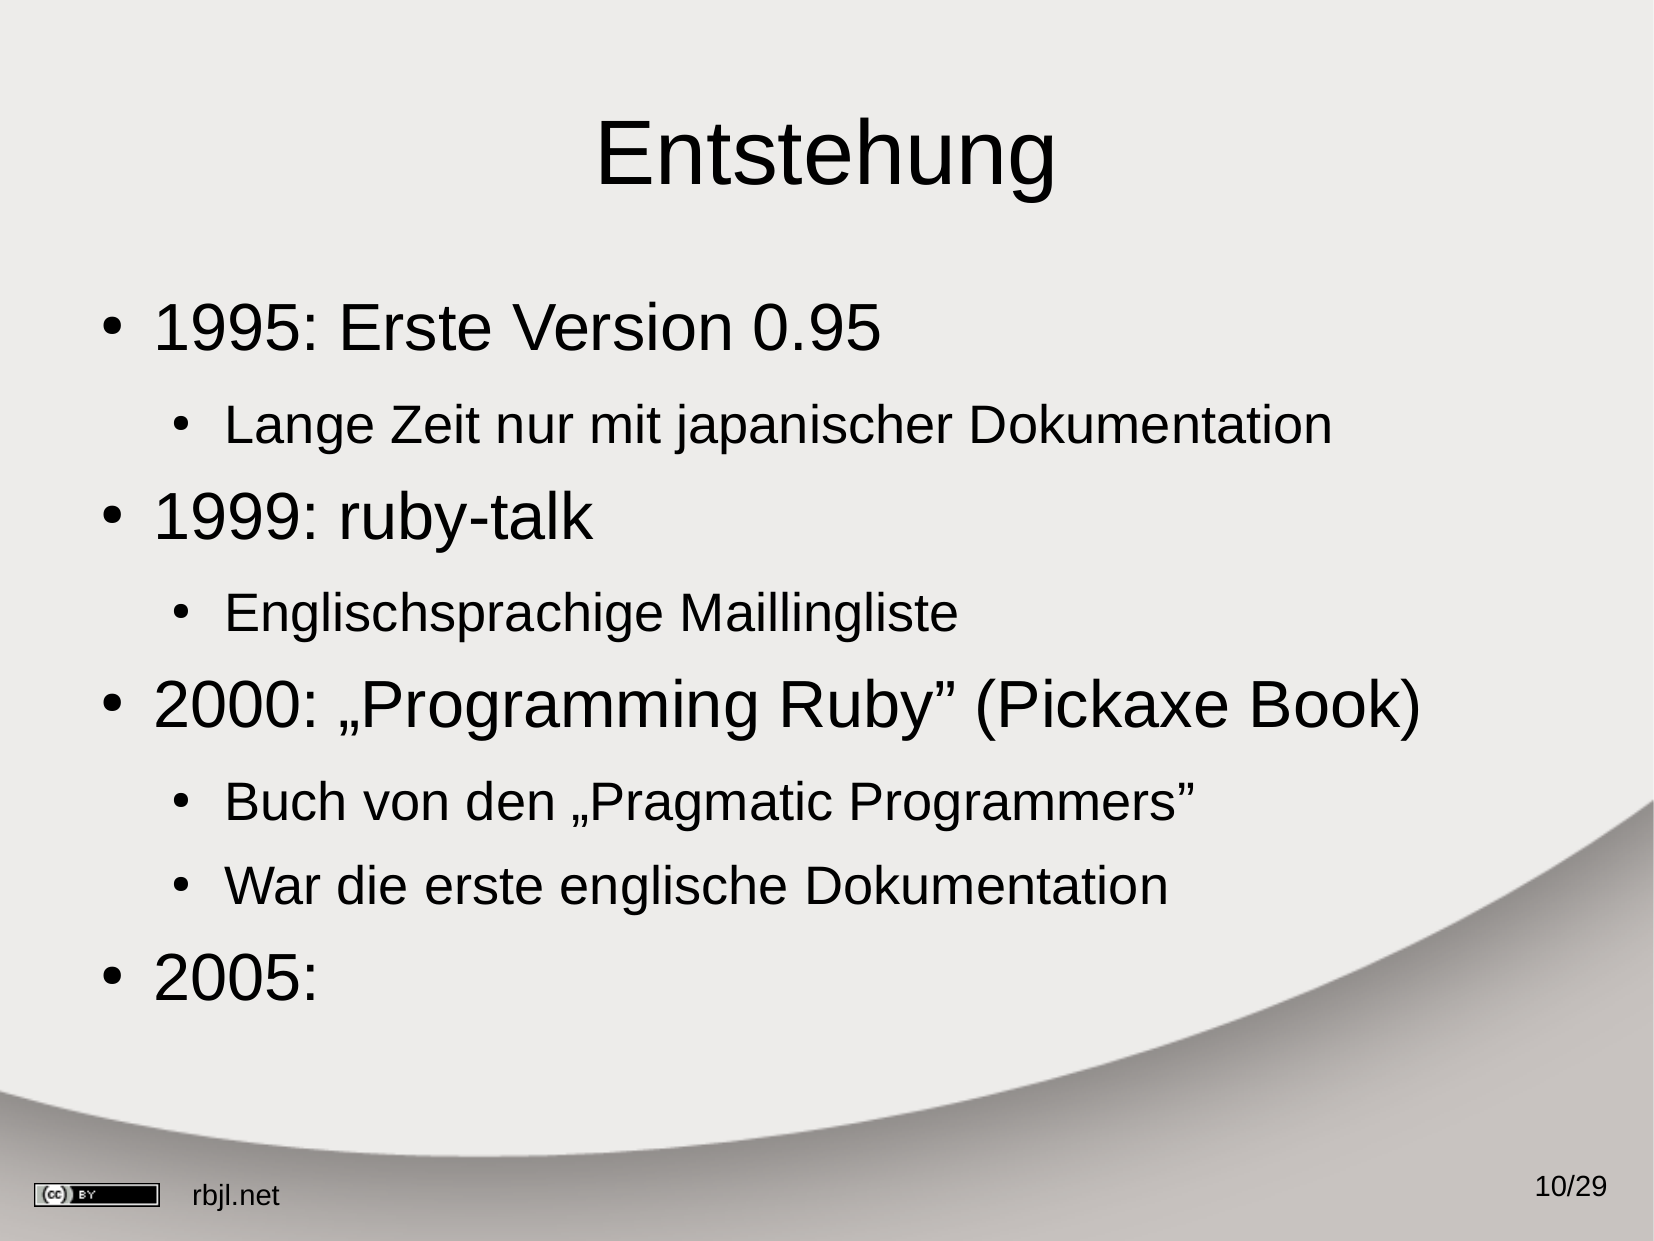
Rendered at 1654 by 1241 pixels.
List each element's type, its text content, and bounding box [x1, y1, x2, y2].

title Entstehung [82, 49, 1571, 257]
list 1995: Erste Version 0.95 Lange Zeit nur mit japanischer Dokumentation 1999: ruby-talk Englischsprachige Maillingliste 2000: „Programming Ruby” (Pickaxe Book) Buch von den „Pragmatic Programmers” War die erste englische Dokumentation 2005: [82, 290, 1595, 1094]
picture [0, 0, 1654, 1241]
